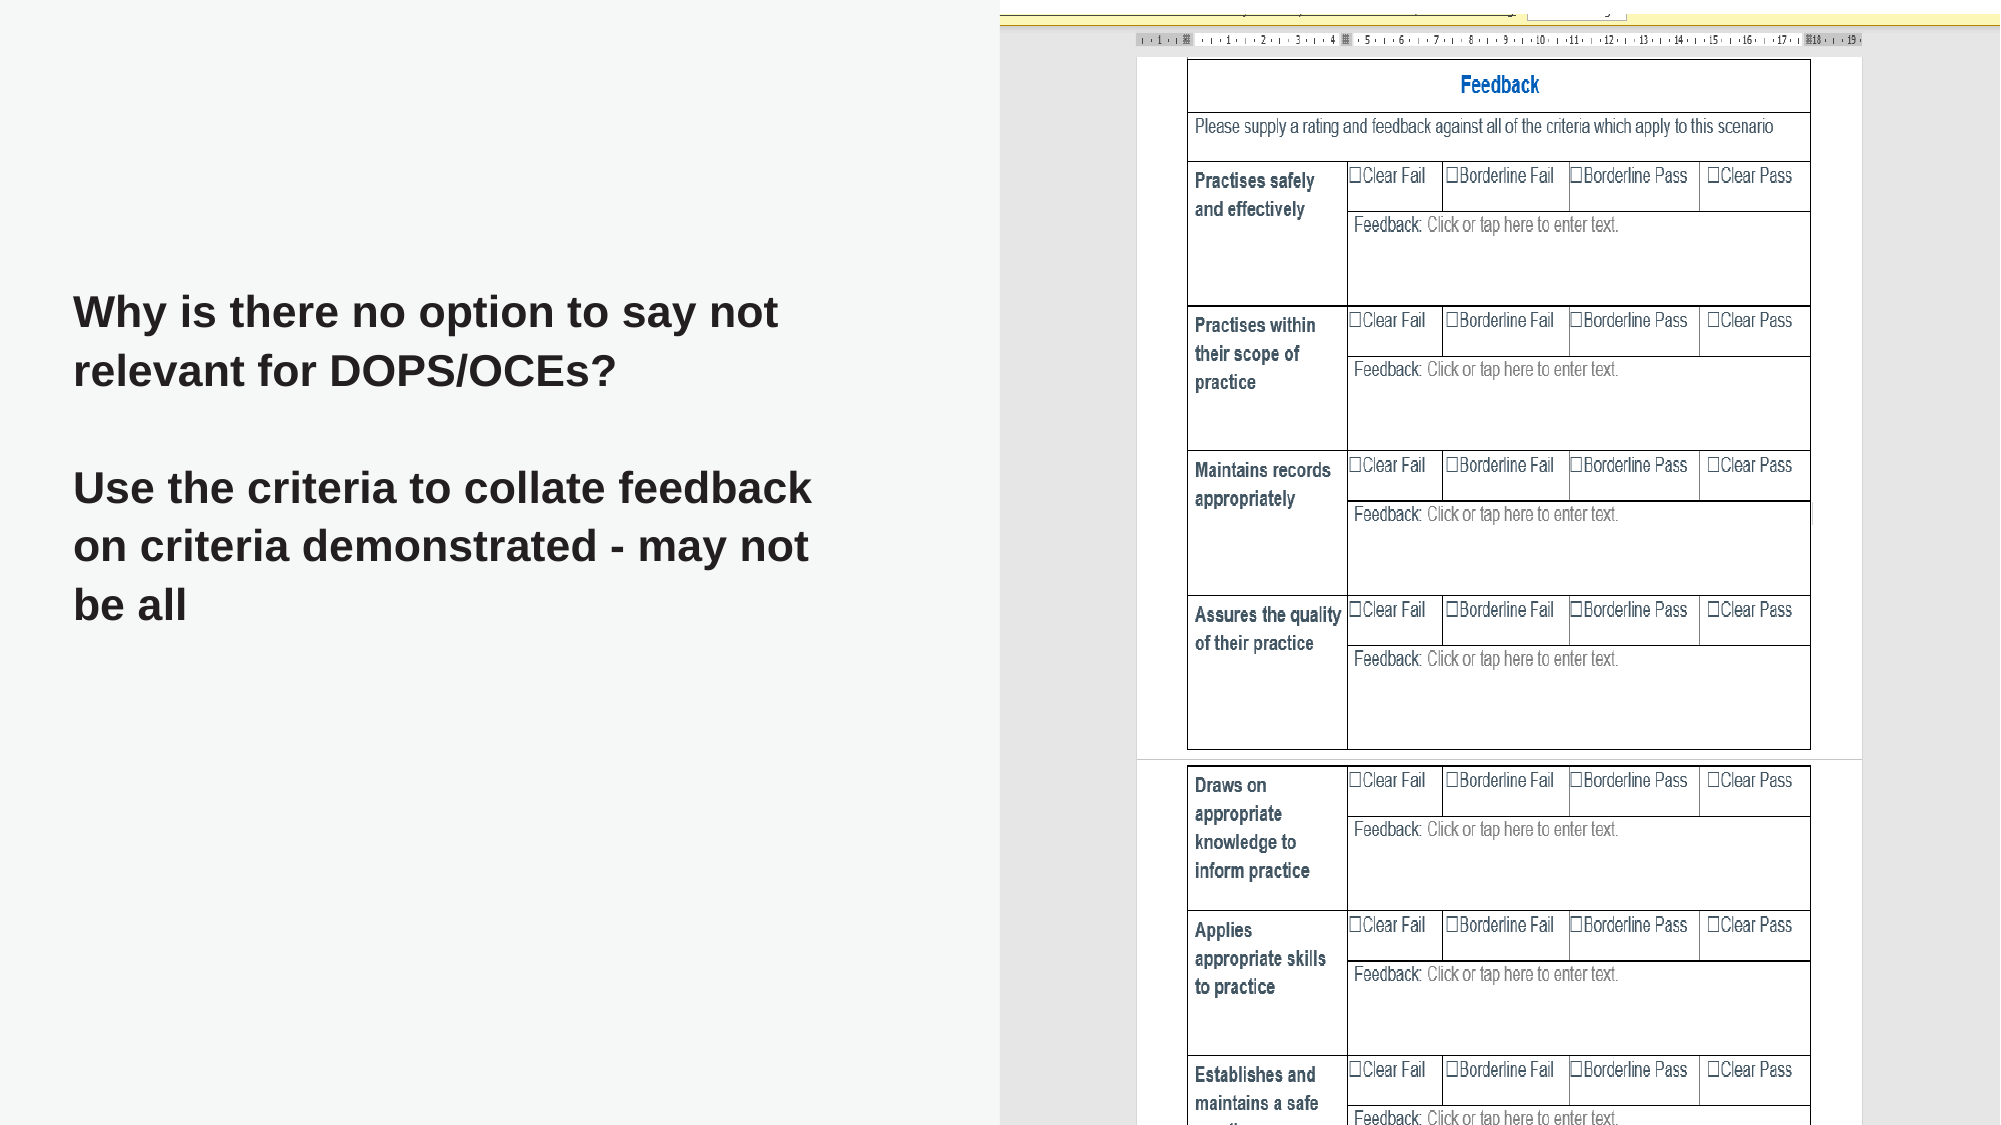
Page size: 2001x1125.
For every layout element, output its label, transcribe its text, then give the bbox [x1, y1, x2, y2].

title Why is there no option to say not relevant for DOPS/OCEs? Use the criteria to collate feedback on criteria demonstrated - may not be all [58, 270, 864, 784]
picture [999, 14, 2000, 1125]
